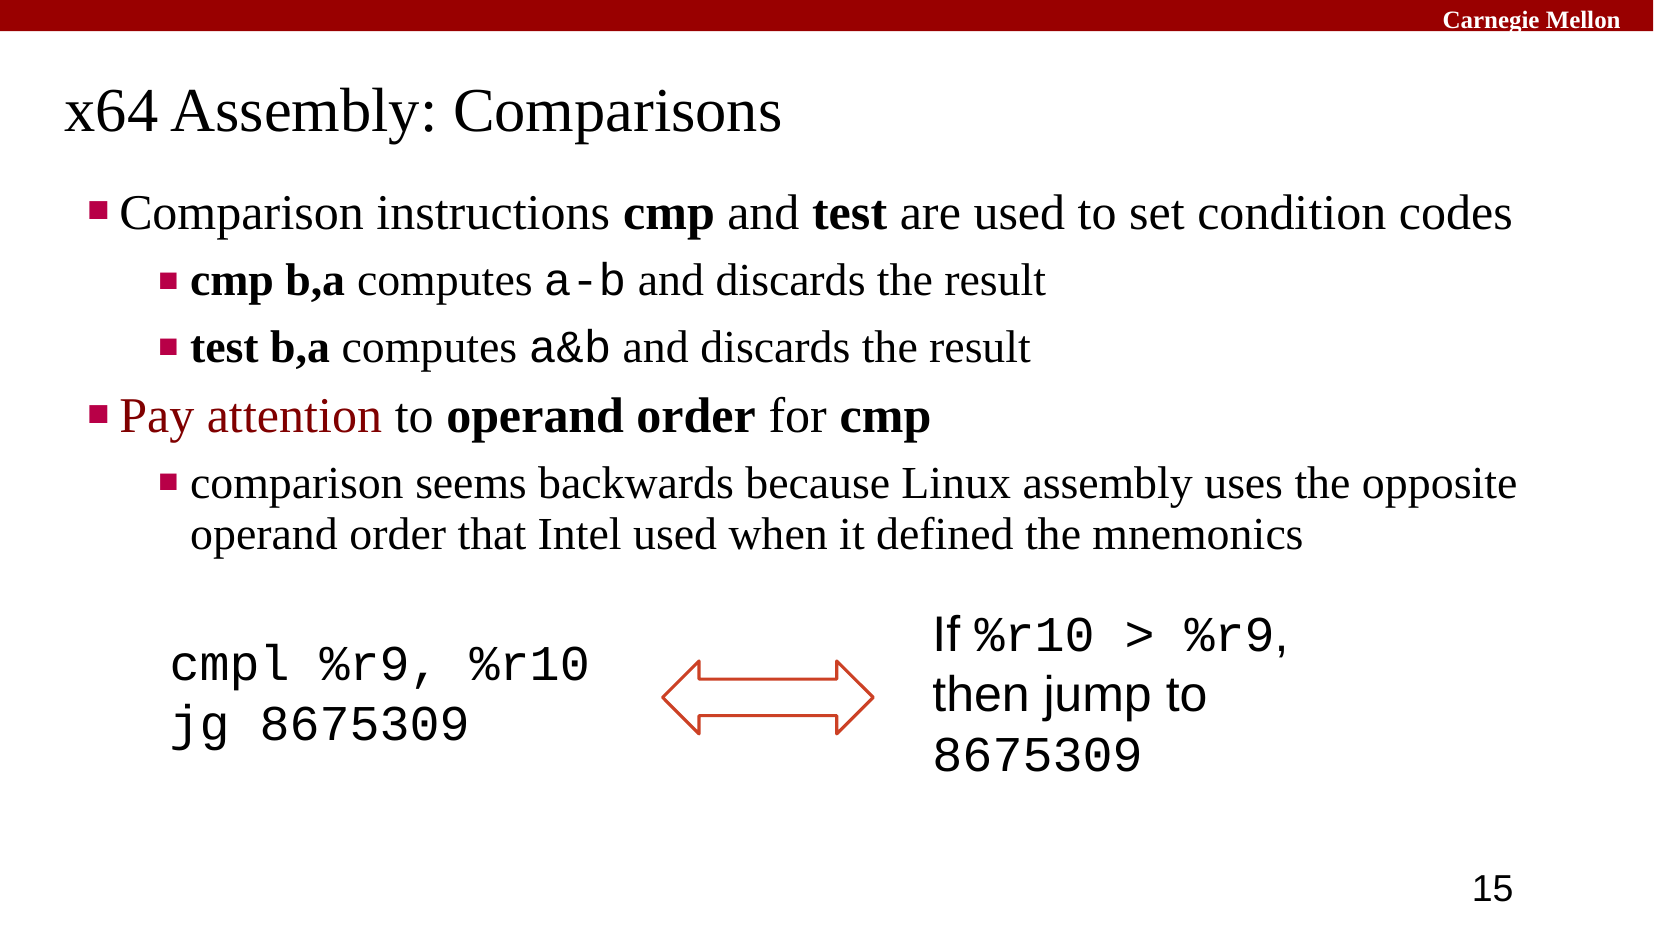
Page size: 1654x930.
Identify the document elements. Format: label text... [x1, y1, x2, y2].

list Comparison instructions cmp and test are used to set condition codes cmp b,a computes a-b and discards the result test b,a computes a&b and discards the result Pay attention to operand order for cmp comparison seems backwards because Linux assembly uses the opposite operand order that Intel used when it defined the mnemonics [71, 184, 1576, 859]
title x64 Assembly: Comparisons [64, 58, 1576, 163]
text_box If %r10 > %r9, then jump to 8675309 [917, 586, 1377, 797]
text_box [662, 660, 874, 734]
text_box cmpl %r9, %r10 jg 8675309 [154, 614, 772, 766]
